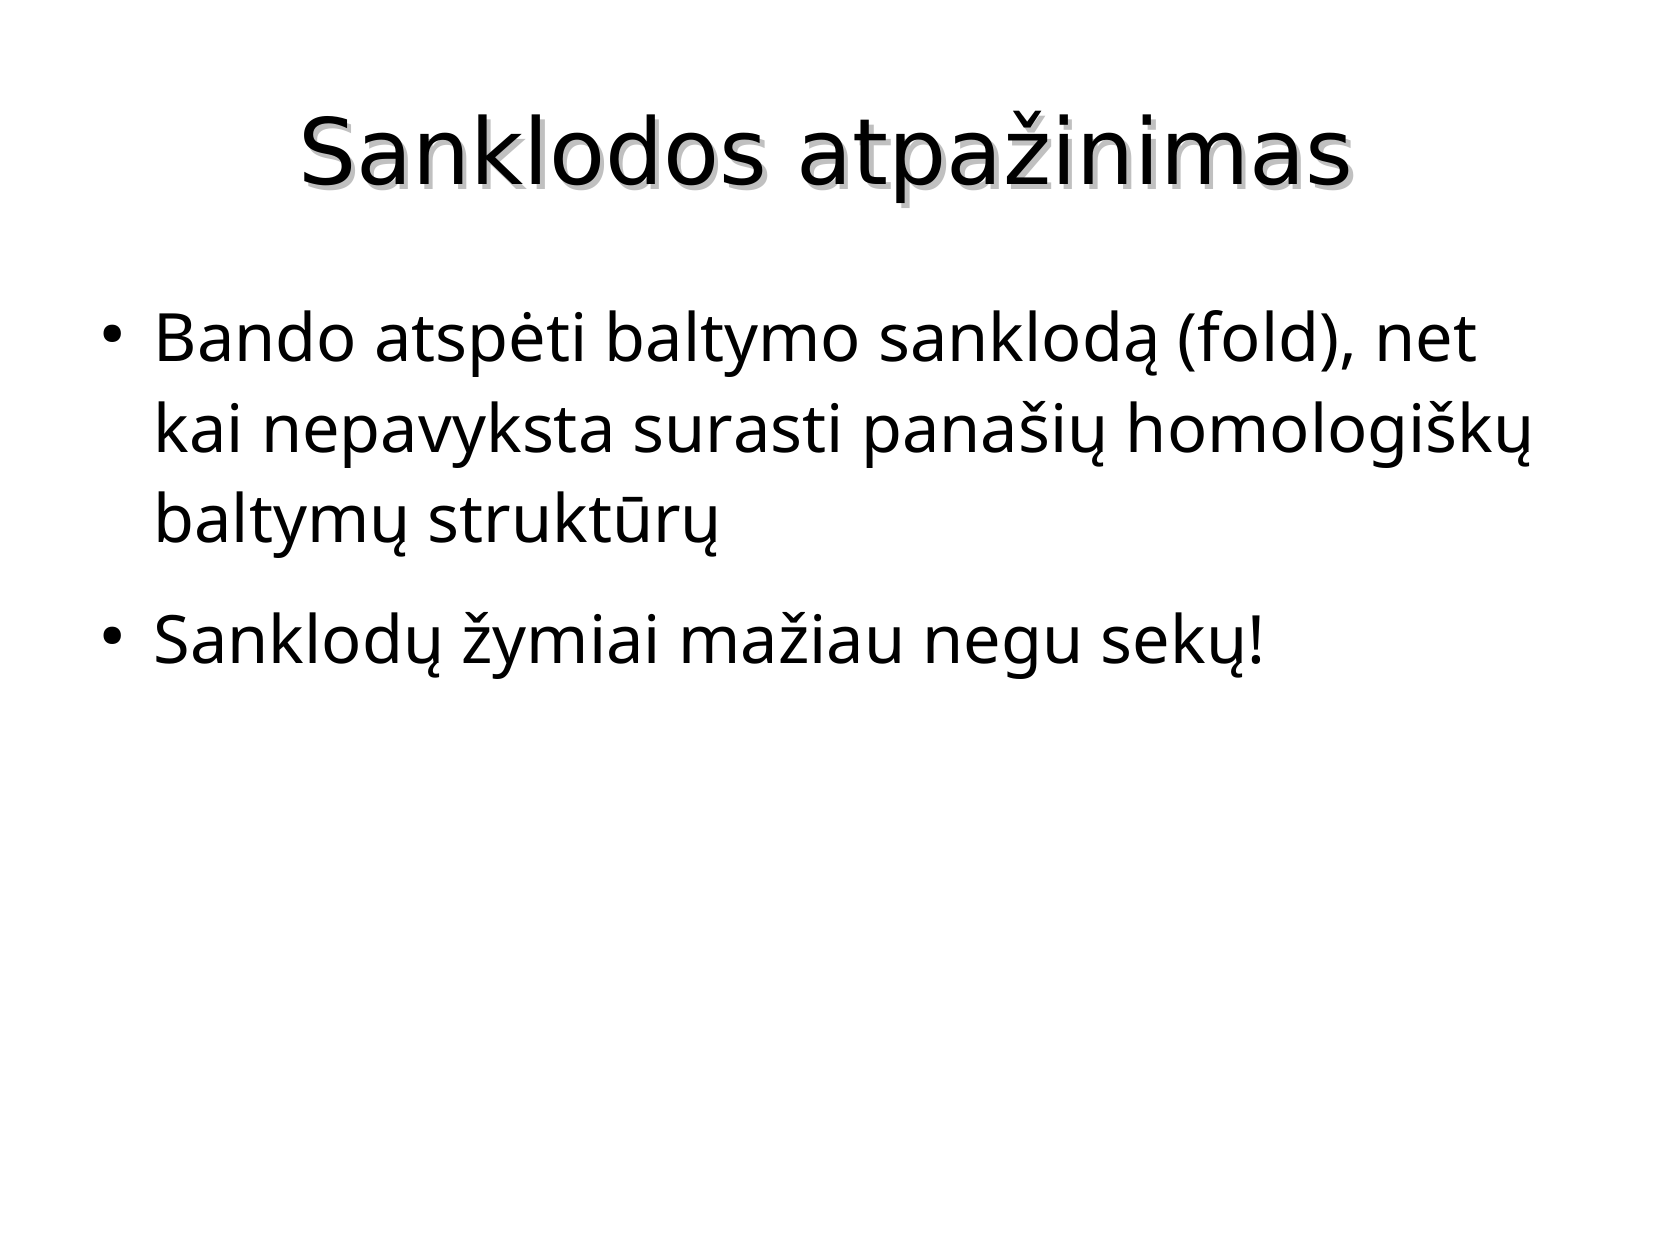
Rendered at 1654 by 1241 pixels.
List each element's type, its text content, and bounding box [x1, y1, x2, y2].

list Bando atspėti baltymo sanklodą (fold), net kai nepavyksta surasti panašių homologiškų baltymų struktūrų Sanklodų žymiai mažiau negu sekų! [82, 290, 1571, 1094]
title Sanklodos atpažinimas [82, 56, 1571, 250]
